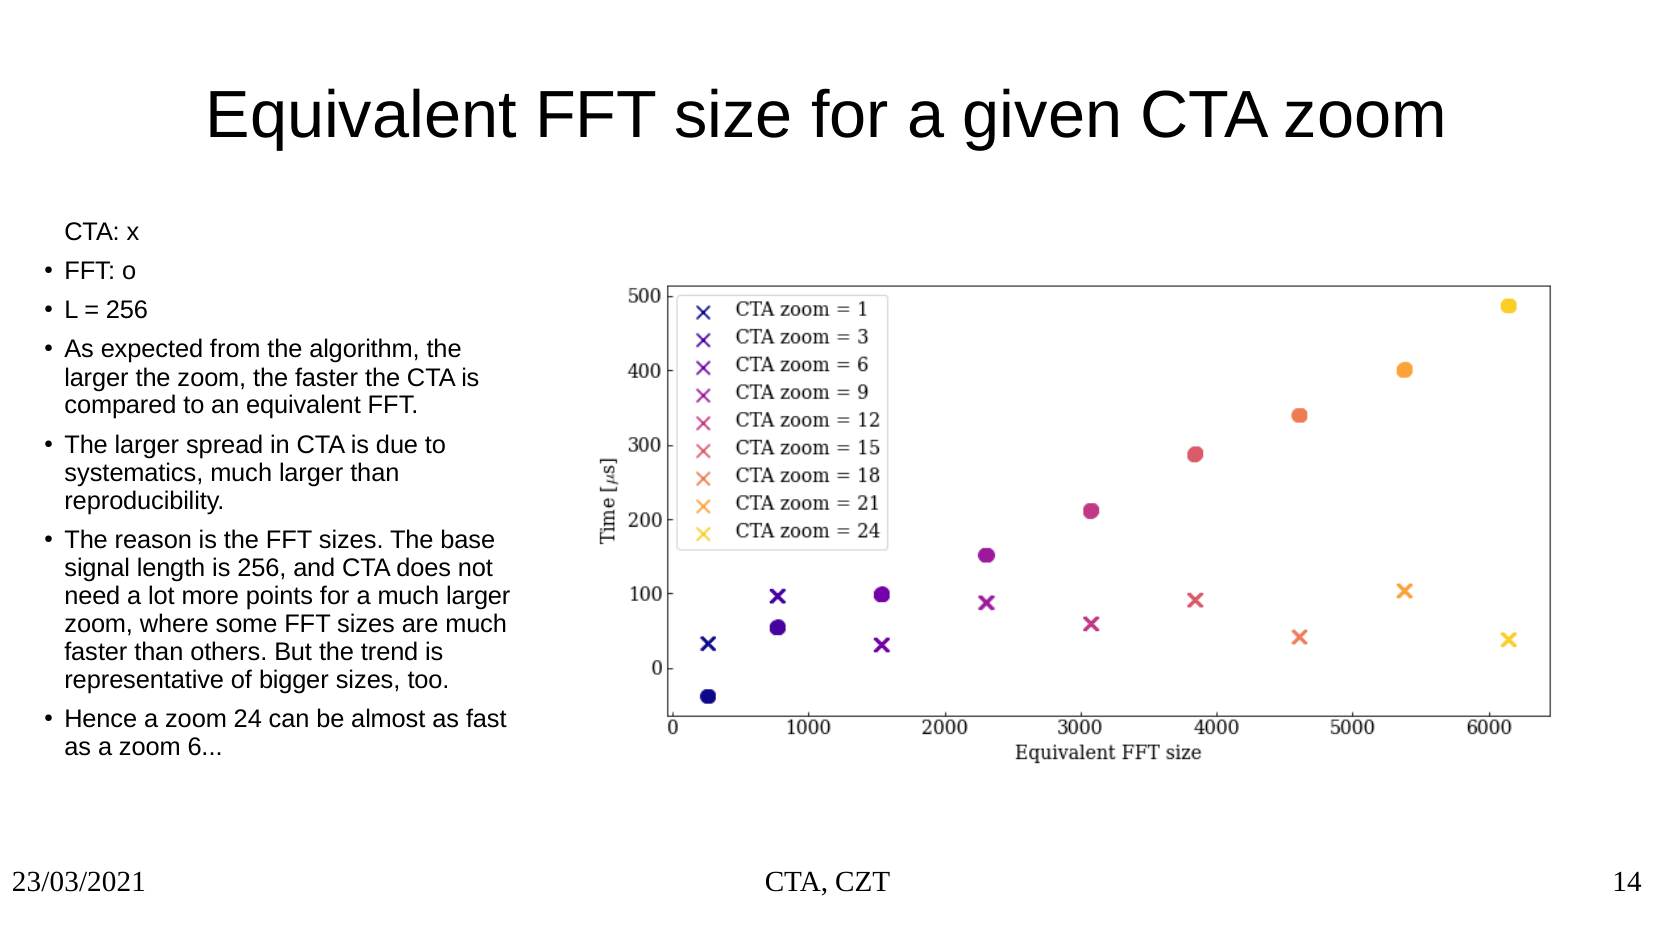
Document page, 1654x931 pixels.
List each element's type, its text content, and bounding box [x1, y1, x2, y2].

title Equivalent FFT size for a given CTA zoom [82, 36, 1571, 193]
picture [525, 217, 1654, 787]
list CTA: x FFT: o L = 256 As expected from the algorithm, the larger the zoom, the faster the CTA is compared to an equivalent FFT. The larger spread in CTA is due to systematics, much larger than reproducibility. The reason is the FFT sizes. The base signal length is 256, and CTA does not need a lot more points for a much larger zoom, where some FFT sizes are much faster than others. But the trend is representative of bigger sizes, too. Hence a zoom 24 can be almost as fast as a zoom 6... [37, 217, 526, 788]
